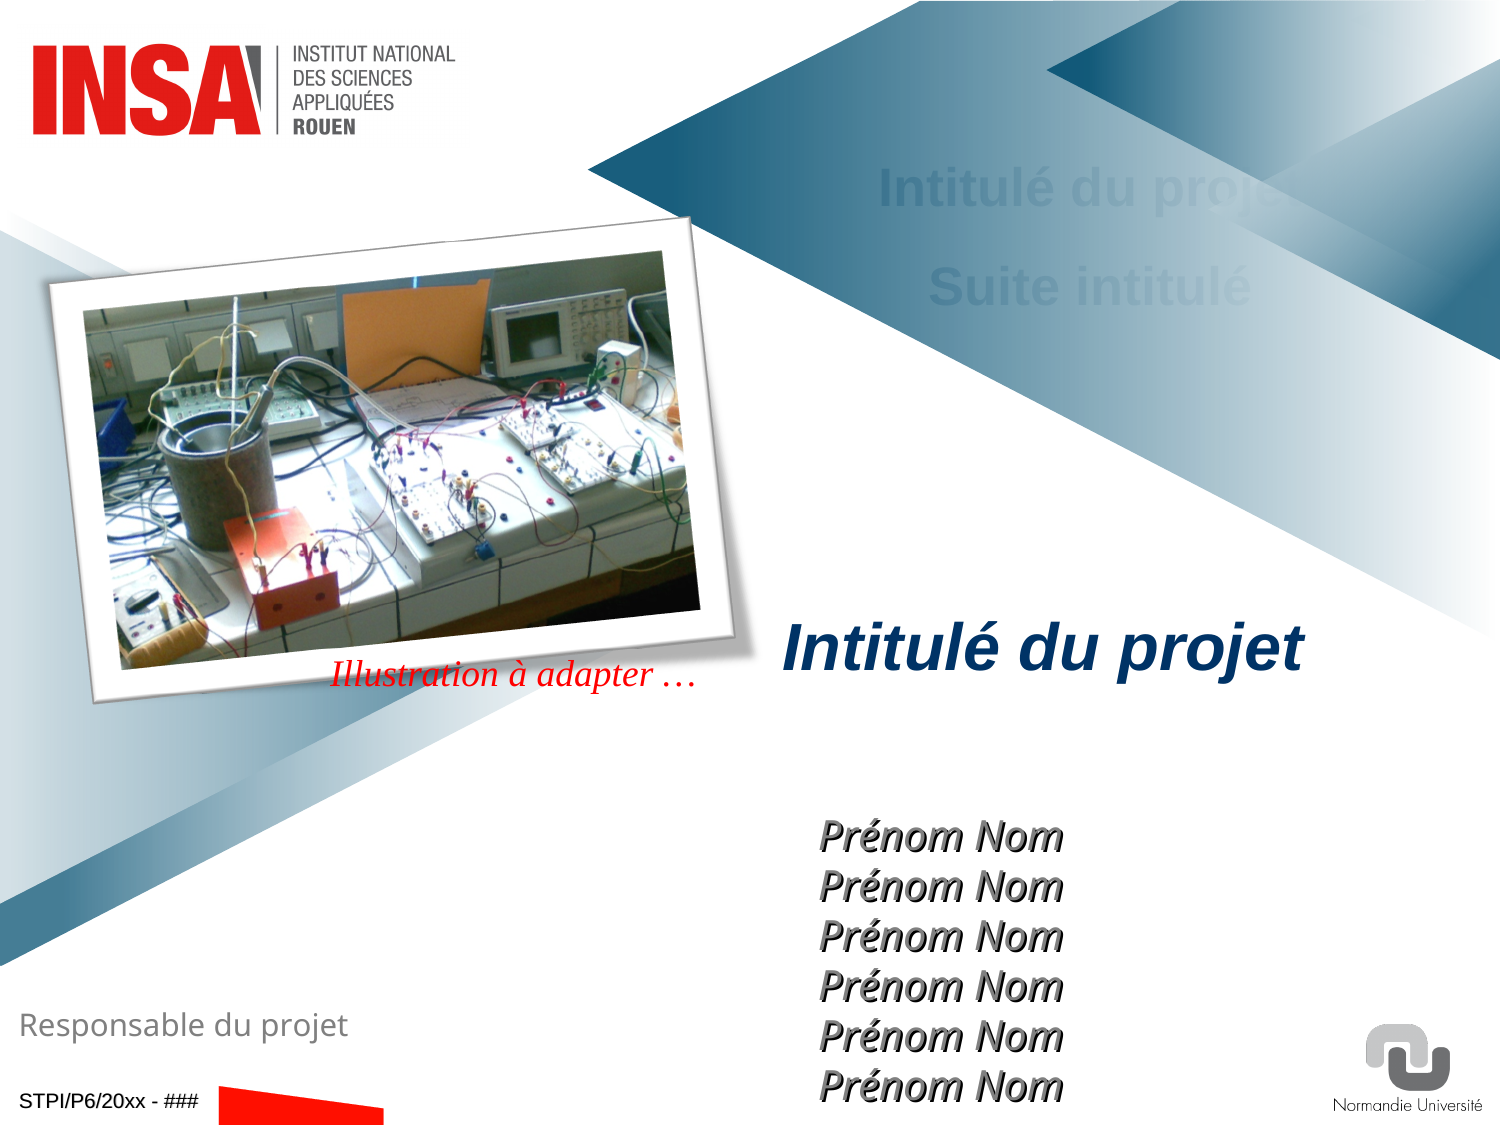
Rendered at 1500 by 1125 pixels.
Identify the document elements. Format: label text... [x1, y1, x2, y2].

picture [0, 0, 1500, 967]
picture [17, 24, 470, 148]
text_box Responsable du projet [3, 997, 532, 1051]
text_box Illustration à adapter … [315, 640, 768, 706]
text_box Prénom Nom Prénom Nom Prénom Nom Prénom Nom Prénom Nom Prénom Nom [803, 800, 1409, 1117]
text_box Intitulé du projet [767, 596, 1471, 692]
picture [1409, 1024, 1482, 1111]
